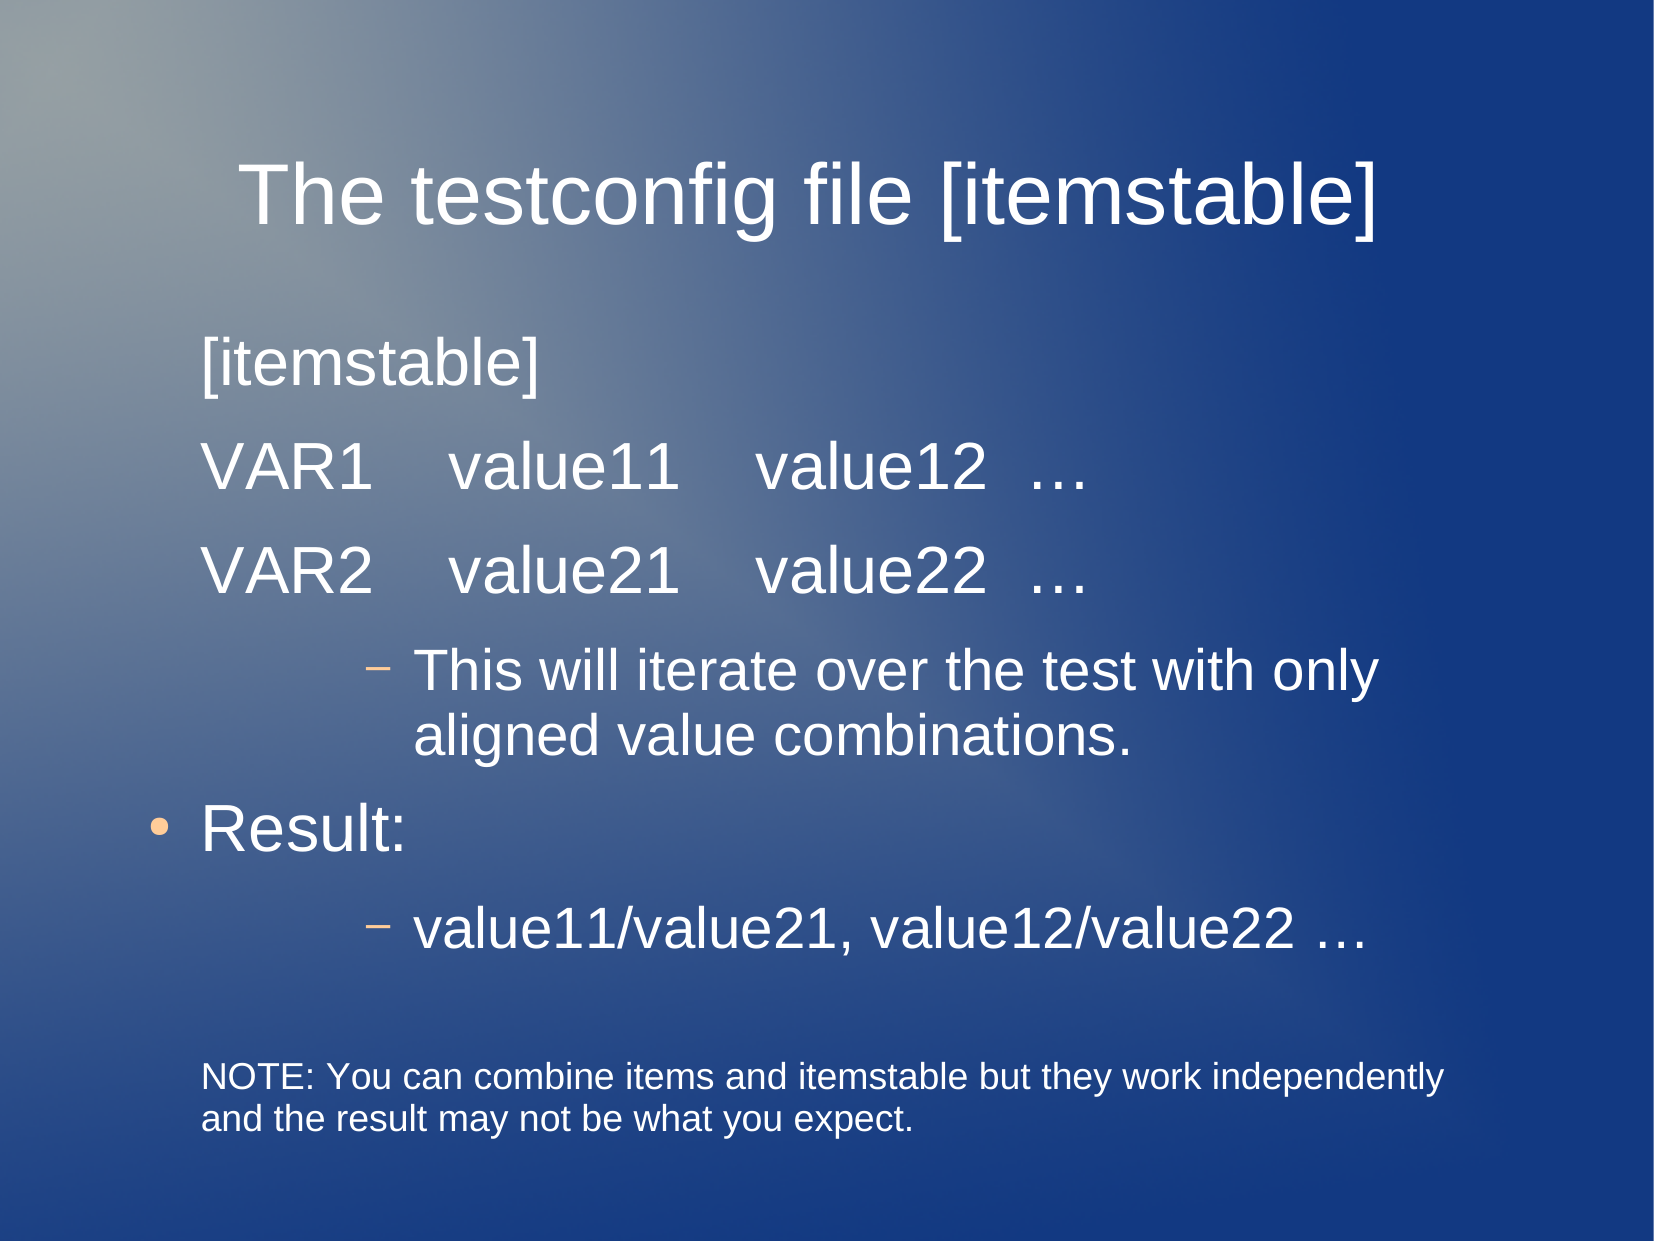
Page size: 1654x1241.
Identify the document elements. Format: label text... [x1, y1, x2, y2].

picture [0, 0, 1654, 1241]
title The testconfig file [itemstable] [82, 90, 1536, 298]
list [itemstable] VAR1 value11 value12 … VAR2 value21 value22 … This will iterate over the test with only aligned value combinations. Result: value11/value21, value12/value22 … NOTE: You can combine items and itemstable but they work independently and the result may not be what you expect. [129, 324, 1489, 1060]
